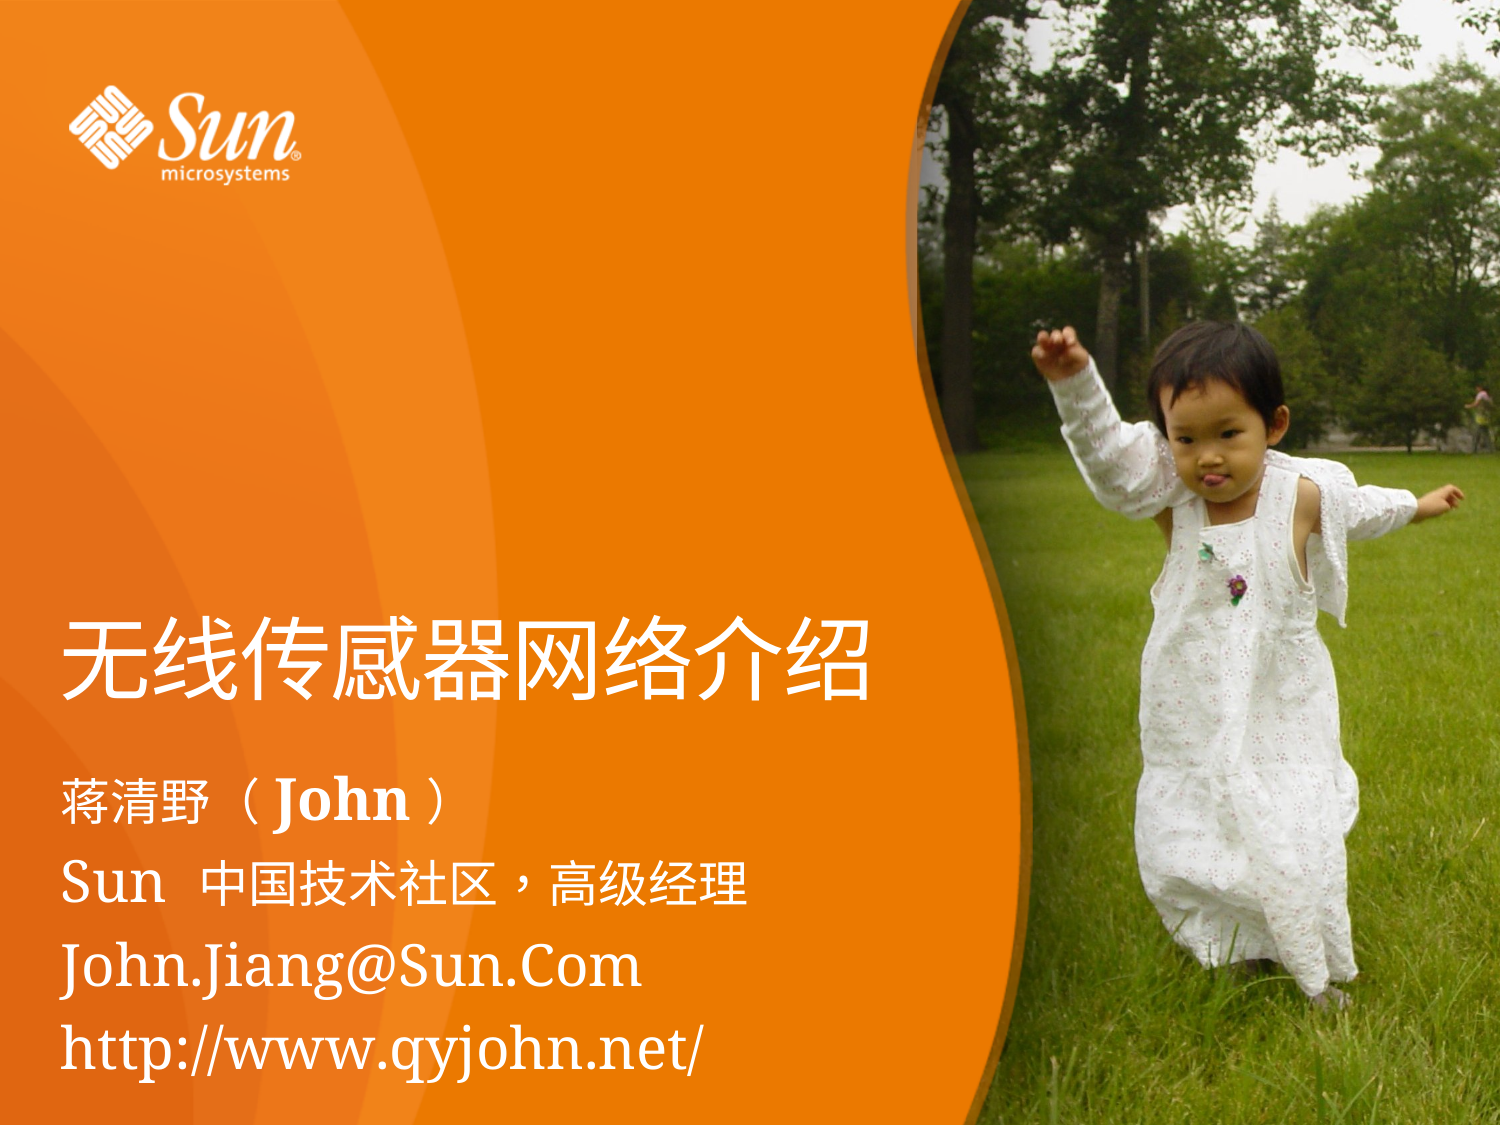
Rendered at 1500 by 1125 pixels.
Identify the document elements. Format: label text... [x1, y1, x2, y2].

picture [0, 0, 1500, 1125]
title 无线传感器网络介绍 [59, 470, 1034, 716]
list 蒋清野（John） Sun 中国技术社区，高级经理 John.Jiang@Sun.Com http://www.qyjohn.net/ [60, 766, 1051, 1049]
